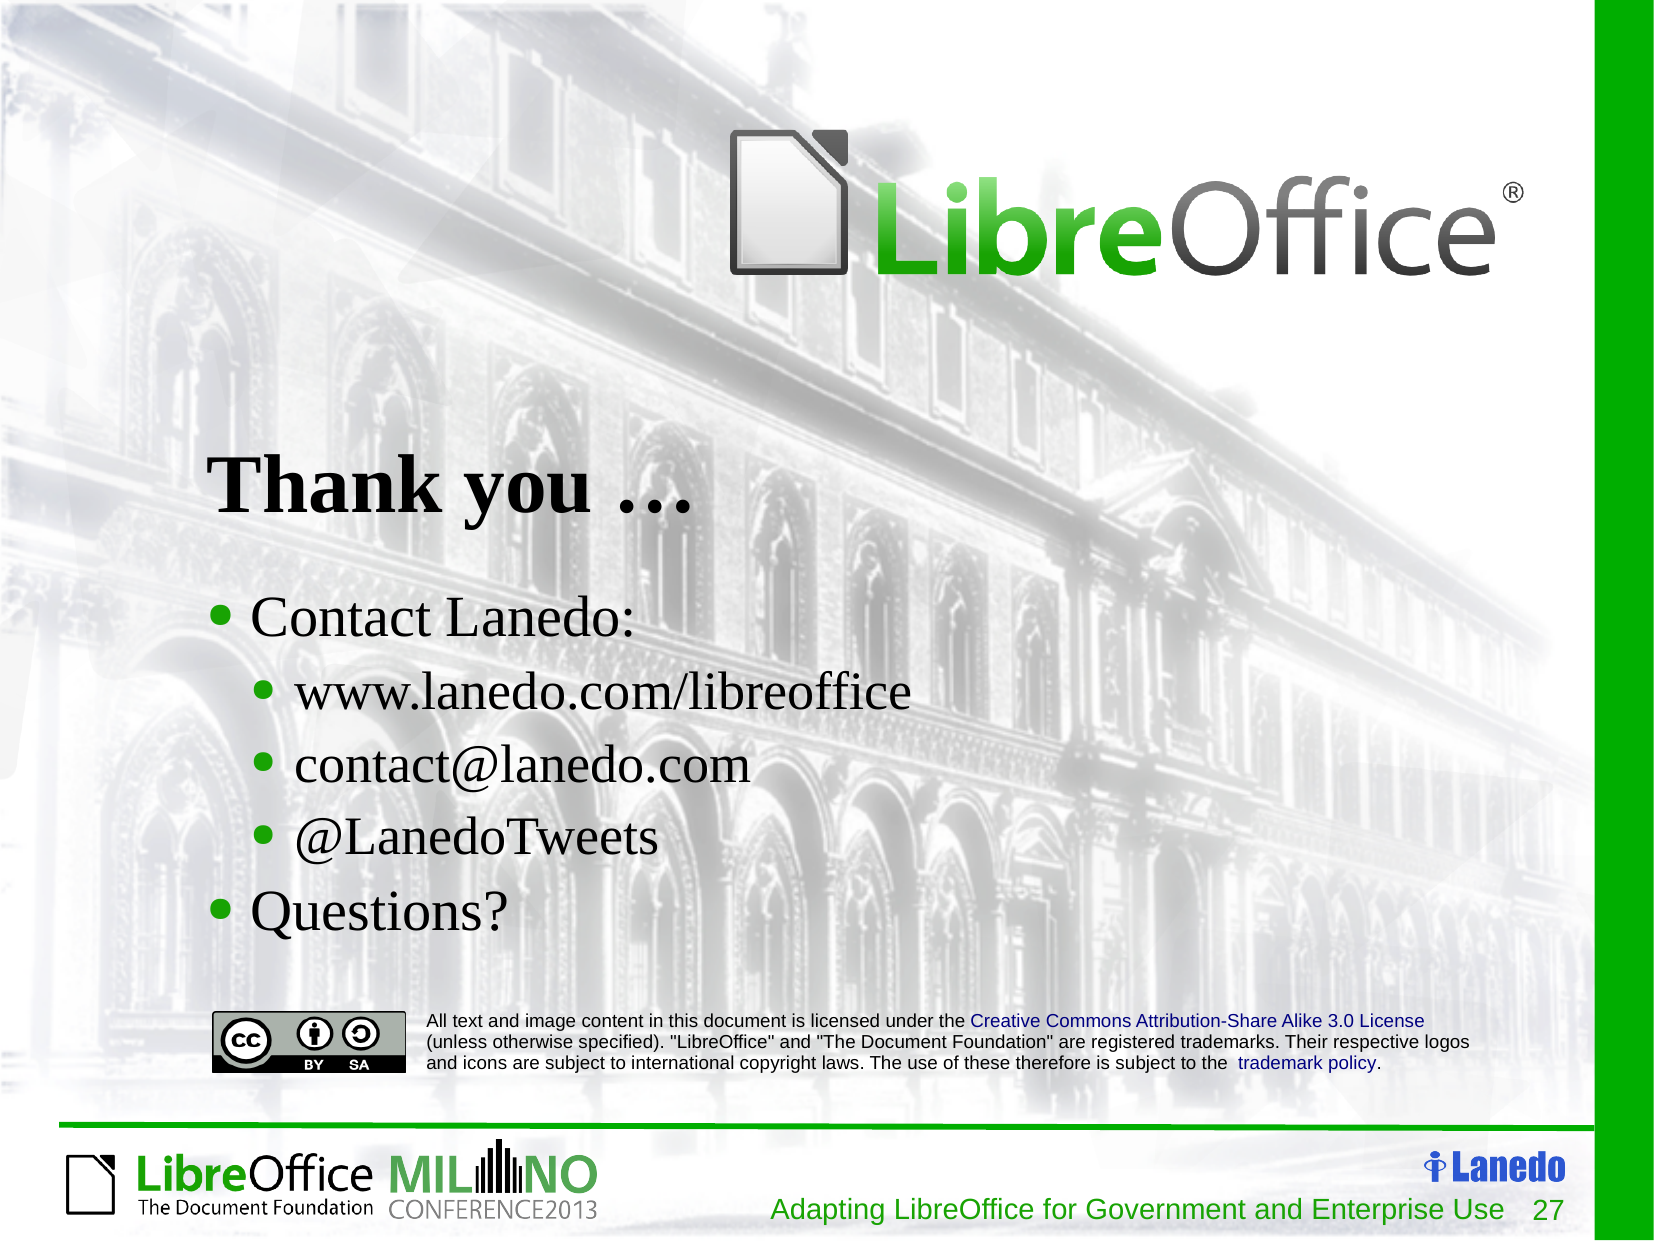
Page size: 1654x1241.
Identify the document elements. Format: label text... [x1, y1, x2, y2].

list Contact Lanedo: www.lanedo.com/libreoffice contact@lanedo.com @LanedoTweets Questions? [206, 584, 1477, 1058]
picture [0, 0, 1594, 1241]
title Thank you … [206, 395, 1477, 573]
